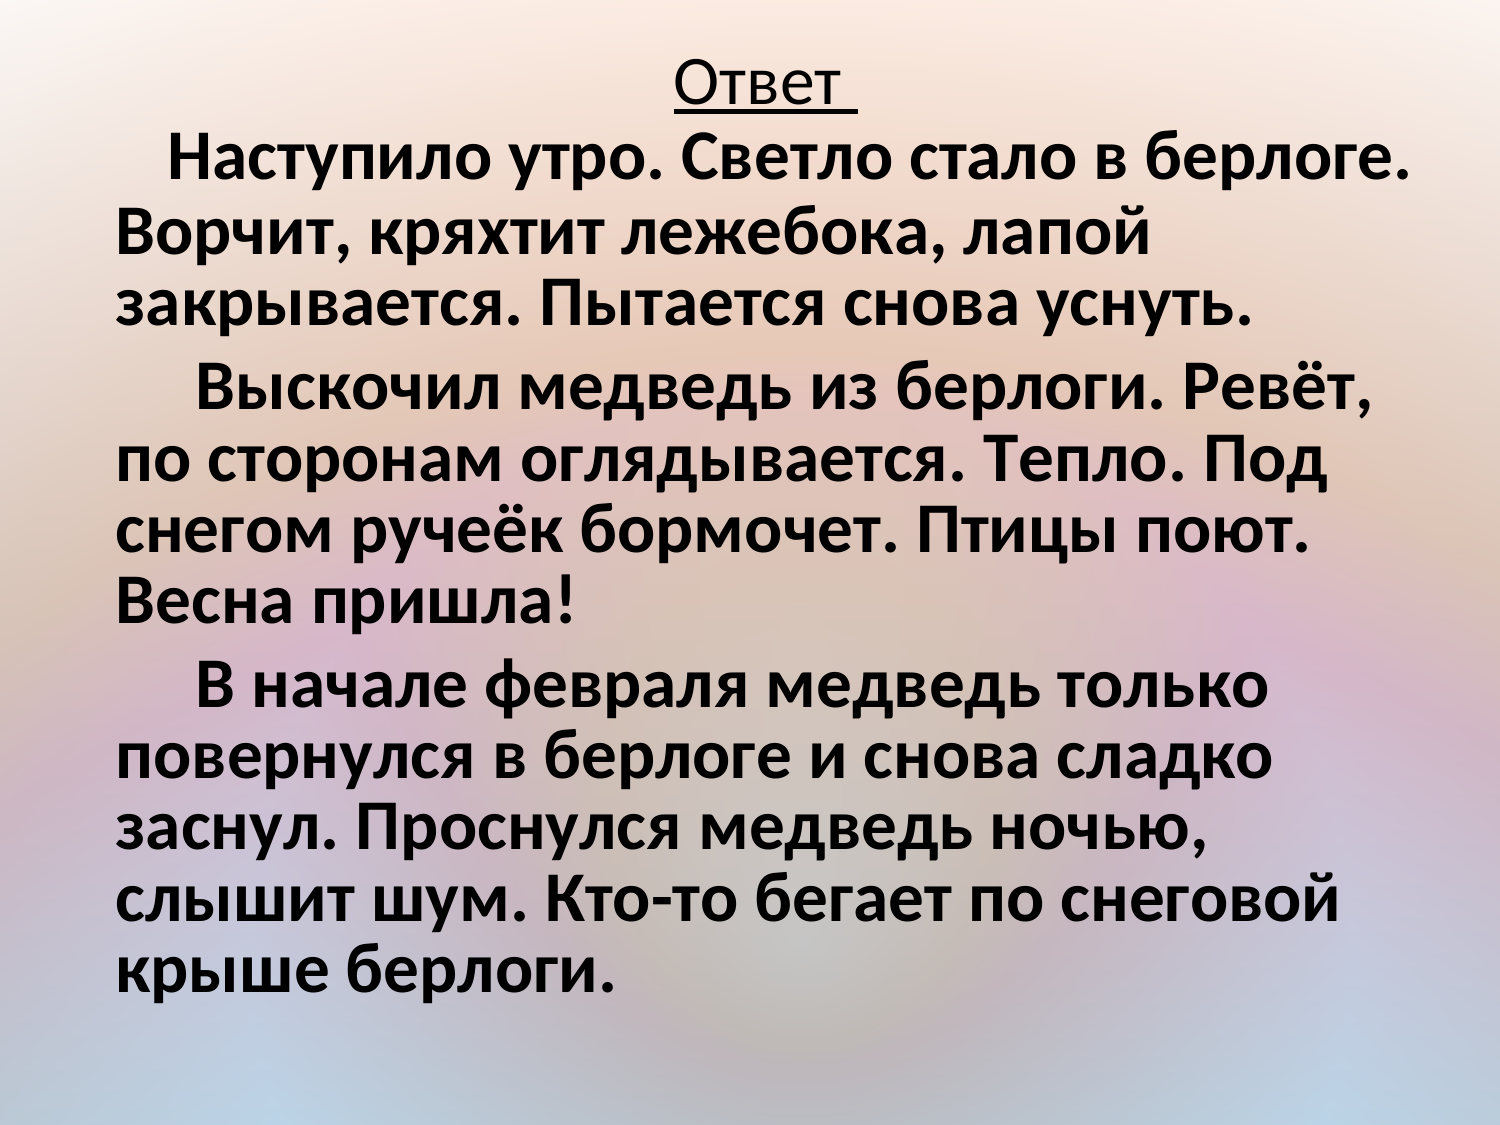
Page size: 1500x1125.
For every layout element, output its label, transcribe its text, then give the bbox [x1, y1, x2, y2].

picture [0, 0, 1500, 1125]
title Ответ [106, 45, 1425, 106]
list Наступило утро. Светло стало в берлоге. Ворчит, кряхтит лежебока, лапой закрывается. Пытается снова уснуть. Выскочил медведь из берлоги. Ревёт, по сторонам оглядывается. Тепло. Под снегом ручеёк бормочет. Птицы поют. Весна пришла! В начале февраля медведь только повернулся в берлоге и снова сладко заснул. Проснулся медведь ночью, слышит шум. Кто-то бегает по снеговой крыше берлоги. [47, 106, 1441, 1052]
